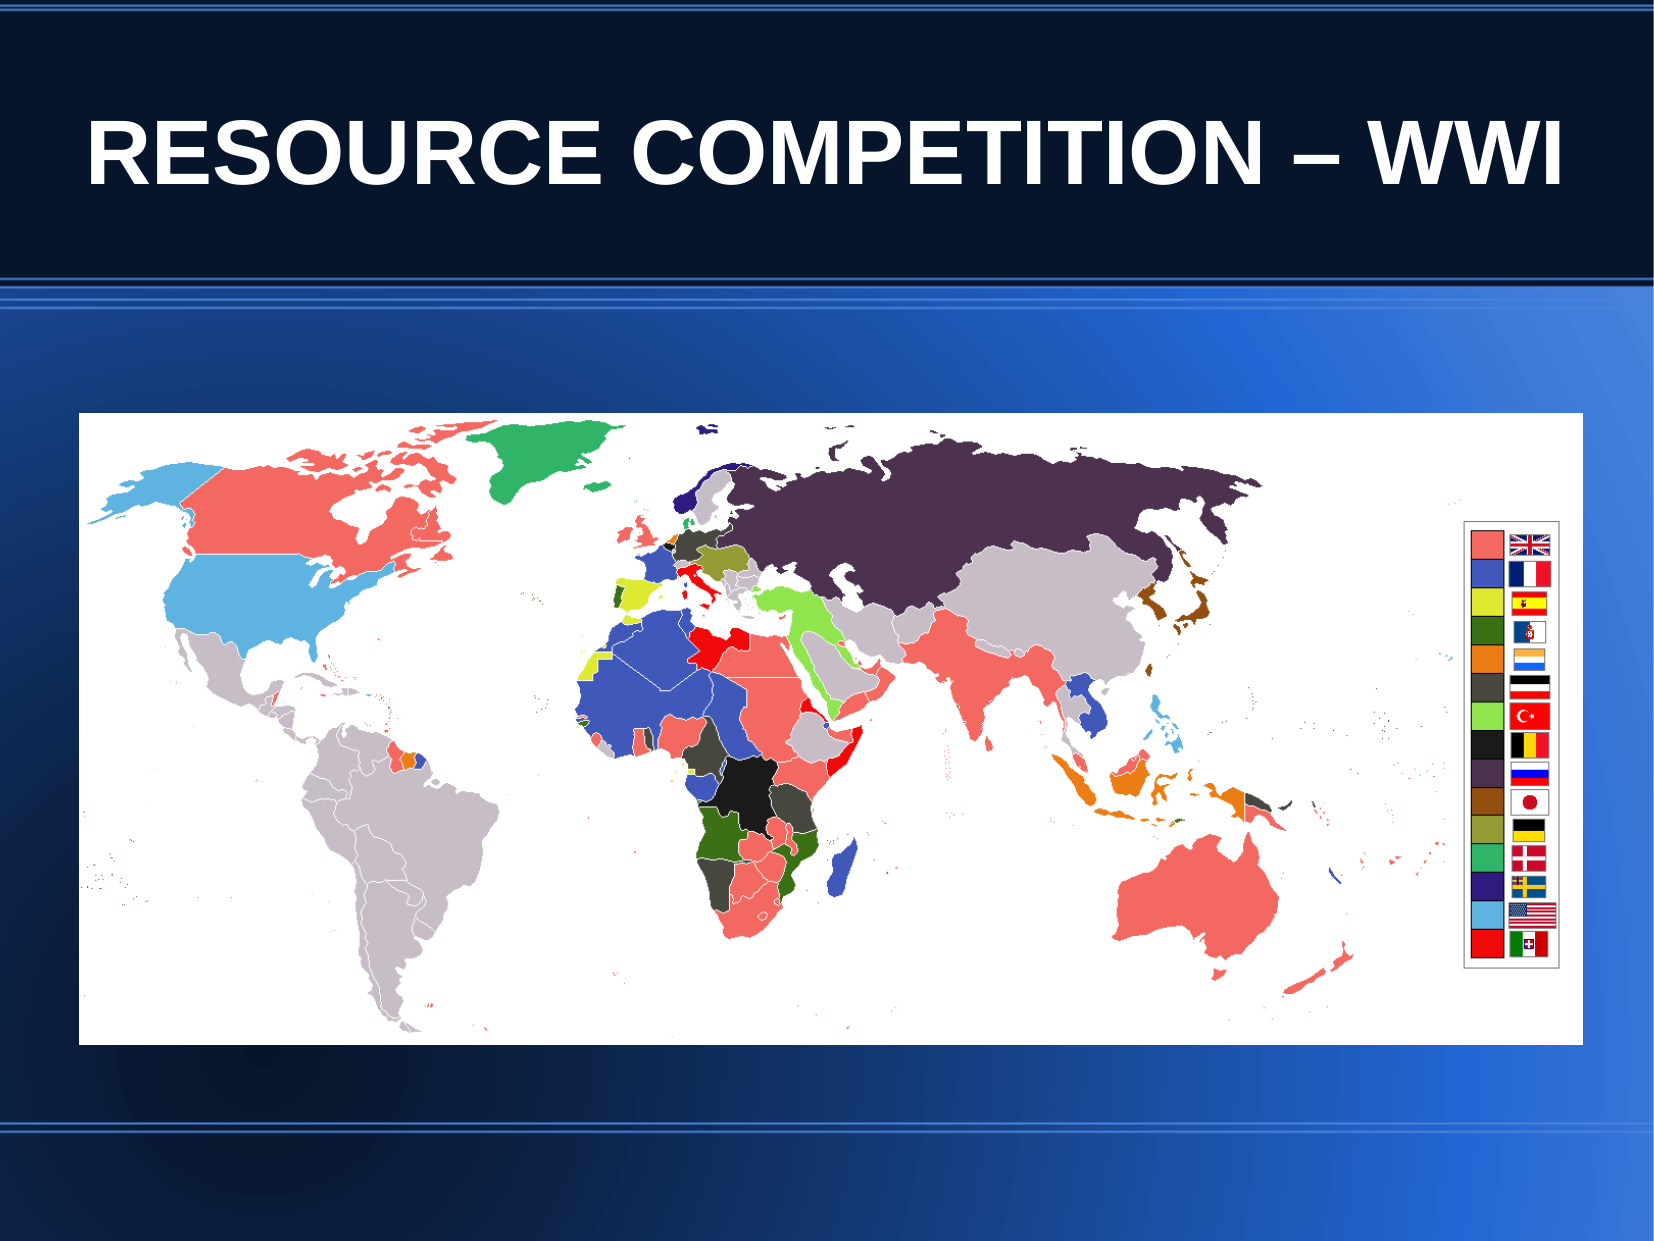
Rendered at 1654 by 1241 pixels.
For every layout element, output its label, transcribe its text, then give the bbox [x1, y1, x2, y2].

title RESOURCE COMPETITION – WWI [82, 49, 1571, 257]
picture [0, 0, 1654, 1241]
